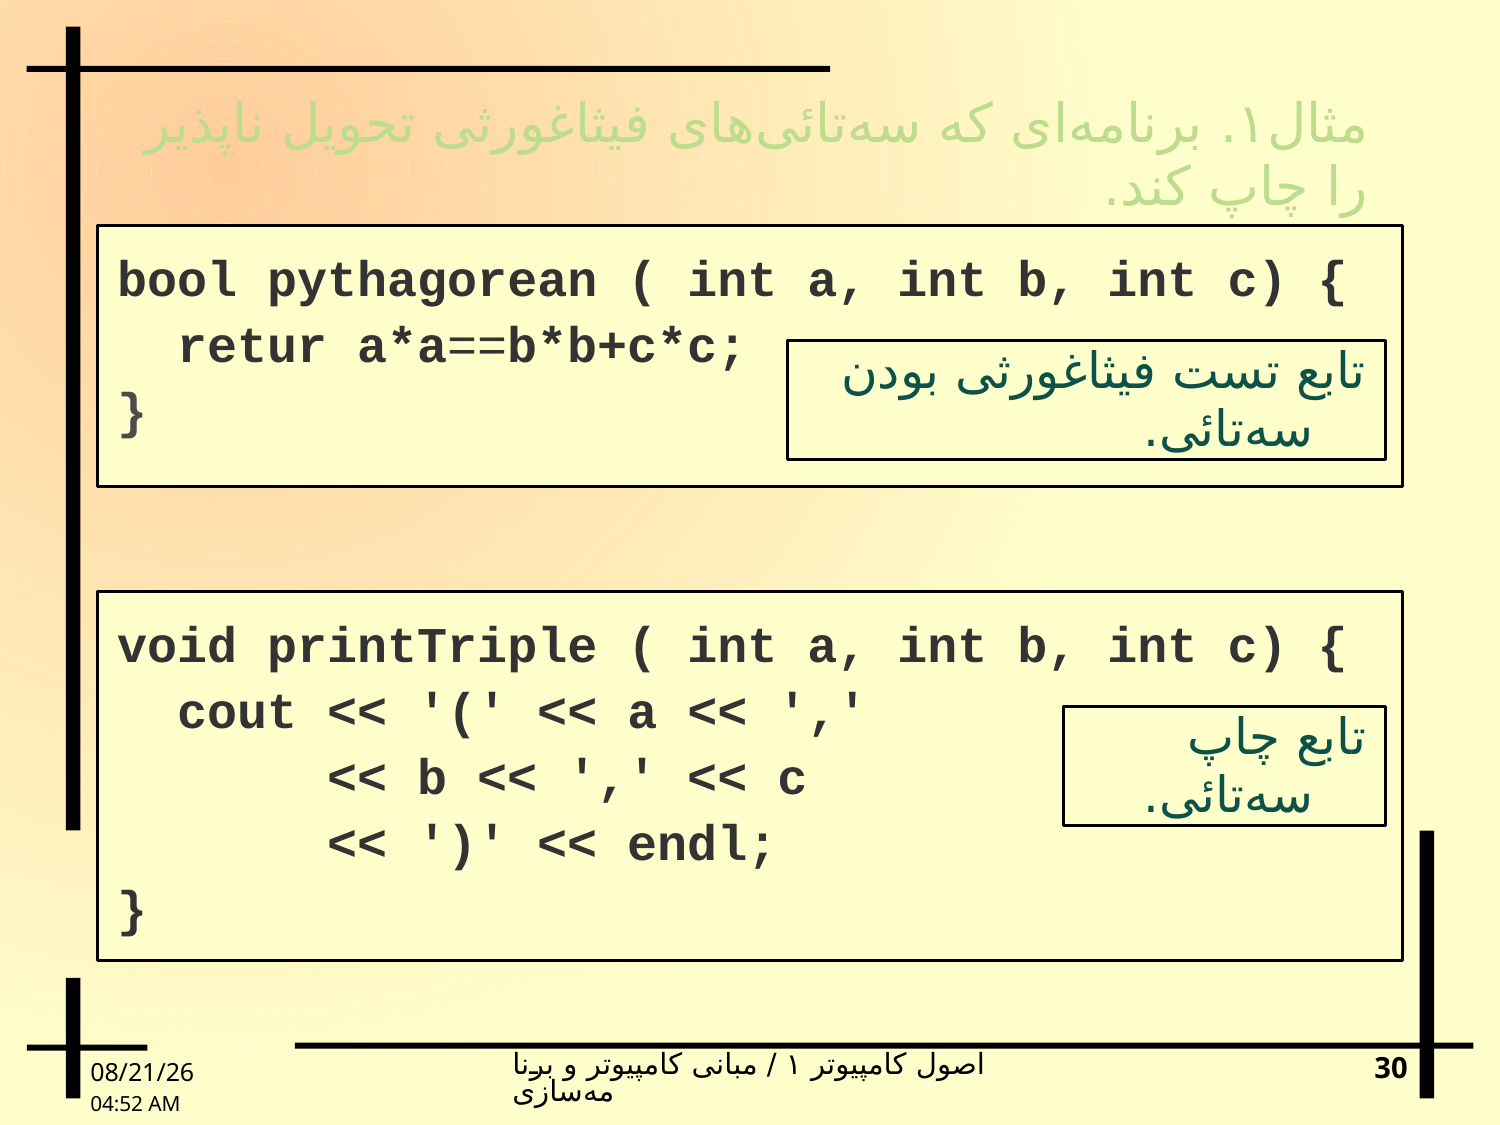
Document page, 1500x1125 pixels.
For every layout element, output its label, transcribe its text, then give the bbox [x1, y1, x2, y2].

list تابع چاپ سه‌تائی. [1063, 706, 1386, 788]
list مثال۱. برنامه‌ای که سه‌تائی‌های فیثاغورثی تحویل ناپذیر را چاپ کند. [100, 92, 1421, 190]
list void printTriple ( int a, int b, int c) { cout << '(' << a << ',' << b << ',' << c << ')' << endl; } [97, 591, 1403, 961]
list bool pythagorean ( int a, int b, int c) { retur a*a==b*b+c*c; } [97, 225, 1403, 487]
list تابع تست فیثاغورثی بودن سه‌تائی. [787, 340, 1386, 422]
